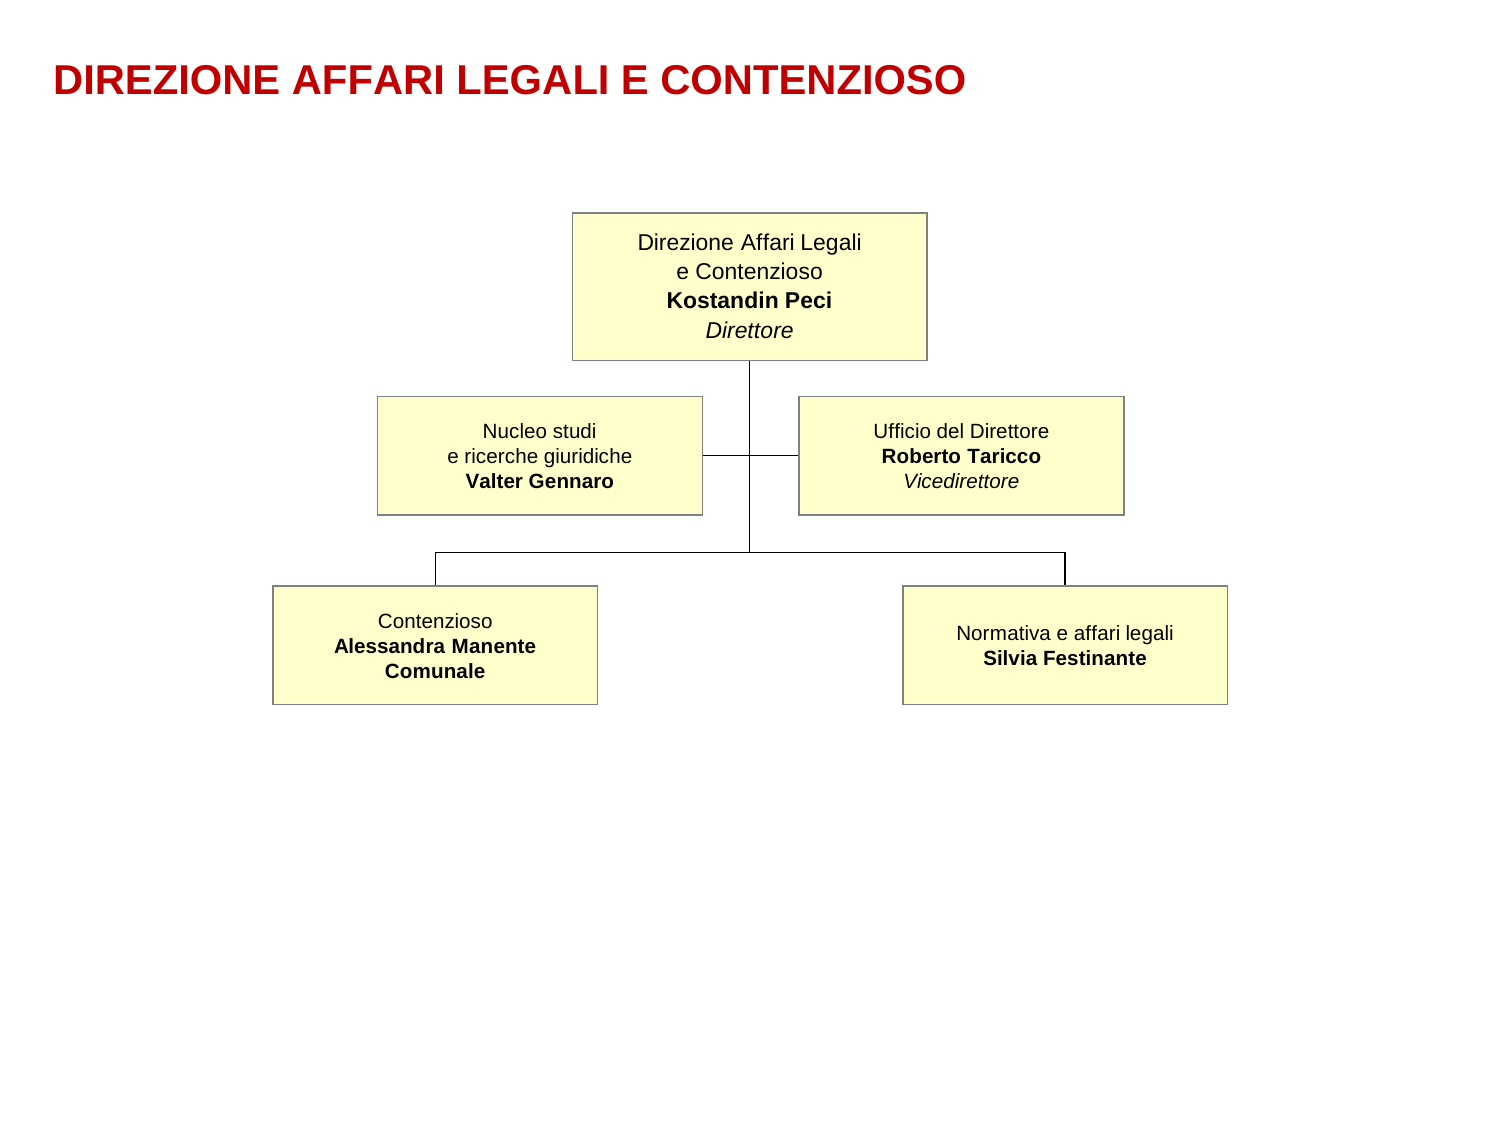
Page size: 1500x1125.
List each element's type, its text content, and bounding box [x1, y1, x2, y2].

text_box DIREZIONE AFFARI LEGALI E CONTENZIOSO [38, 45, 1500, 128]
picture [271, 211, 1229, 705]
